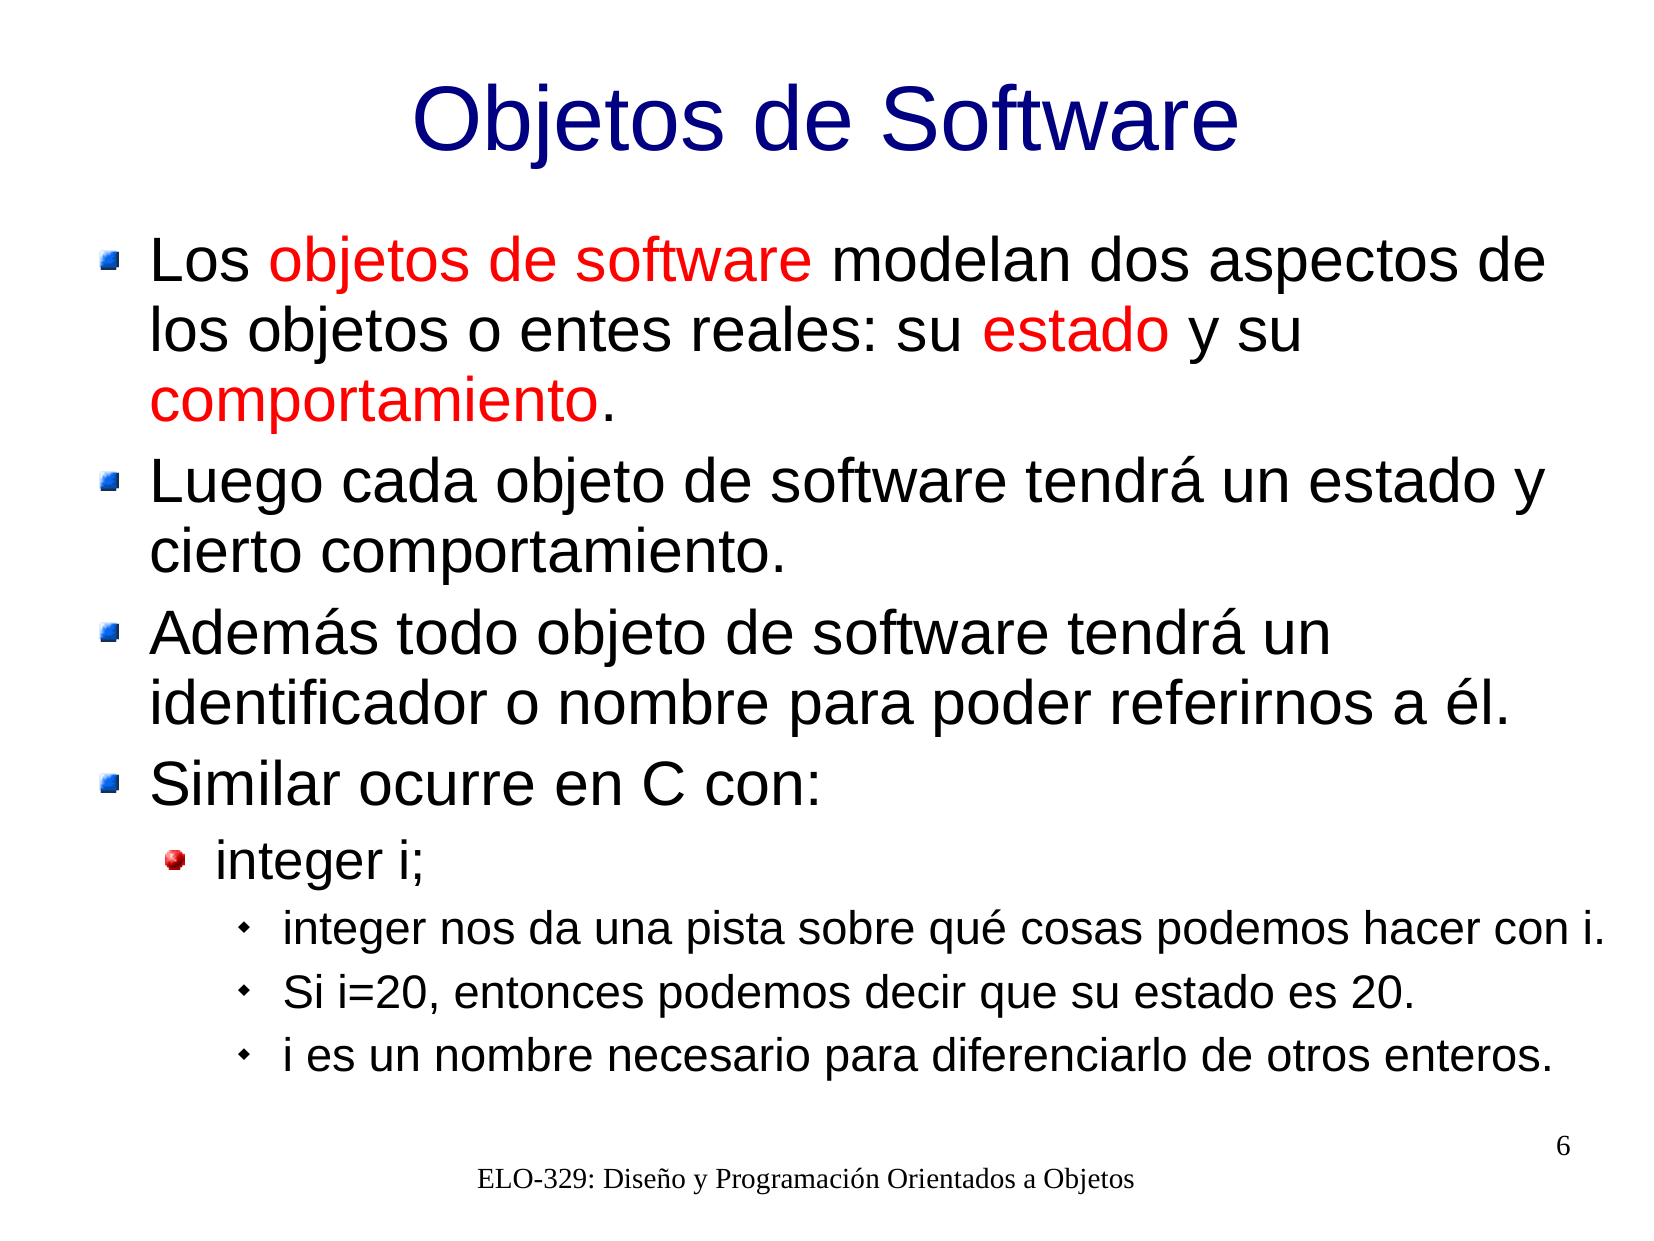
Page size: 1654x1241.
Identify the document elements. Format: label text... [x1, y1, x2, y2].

list Los objetos de software modelan dos aspectos de los objetos o entes reales: su estado y su comportamiento. Luego cada objeto de software tendrá un estado y cierto comportamiento. Además todo objeto de software tendrá un identificador o nombre para poder referirnos a él. Similar ocurre en C con: integer i; integer nos da una pista sobre qué cosas podemos hacer con i. Si i=20, entonces podemos decir que su estado es 20. i es un nombre necesario para diferenciarlo de otros enteros. [82, 225, 1610, 1109]
title Objetos de Software [82, 49, 1571, 188]
